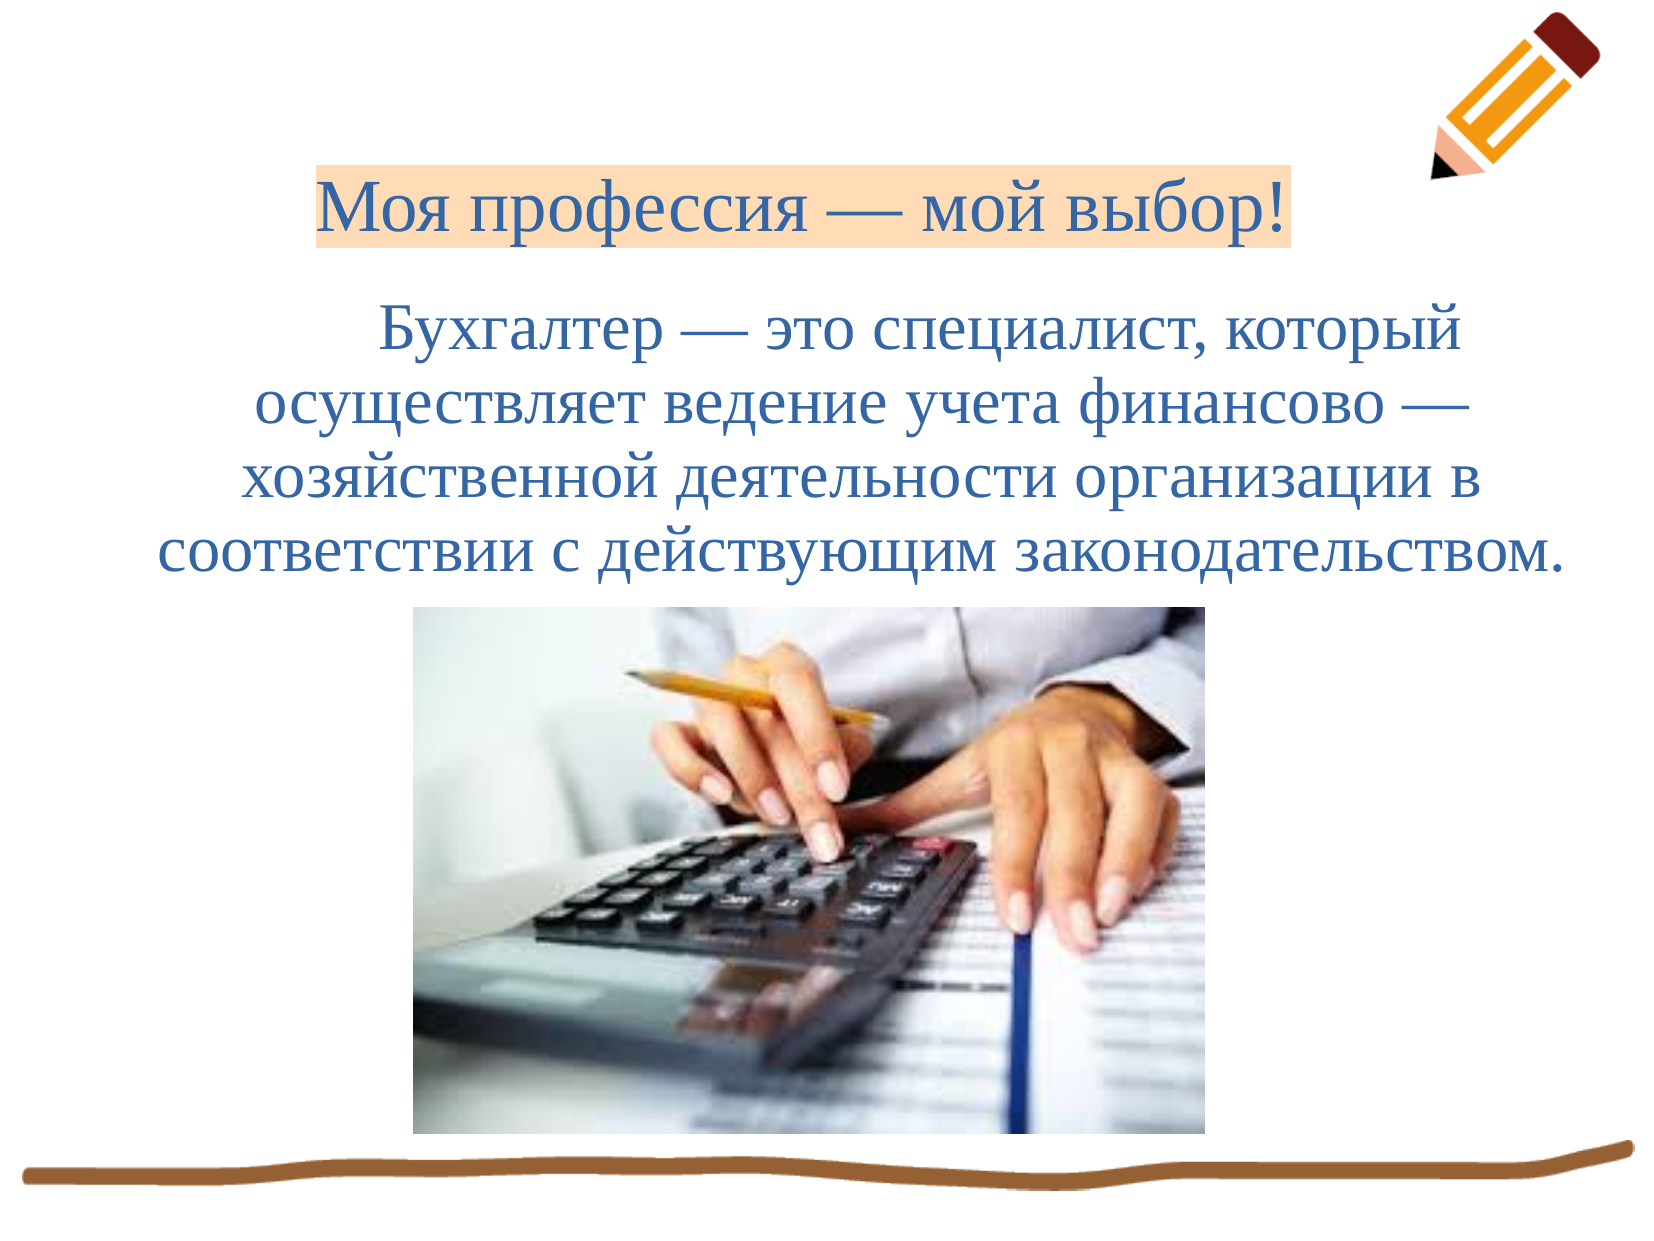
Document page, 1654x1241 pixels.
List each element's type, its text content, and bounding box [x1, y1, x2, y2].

list Бухгалтер — это специалист, который осуществляет ведение учета финансово — хозяйственной деятельности организации в соответствии с действующим законодательством. [82, 290, 1572, 1122]
title Моя профессия — мой выбор! [129, 145, 1477, 268]
picture [1430, 12, 1601, 181]
picture [413, 607, 1205, 1134]
picture [22, 1140, 1635, 1191]
